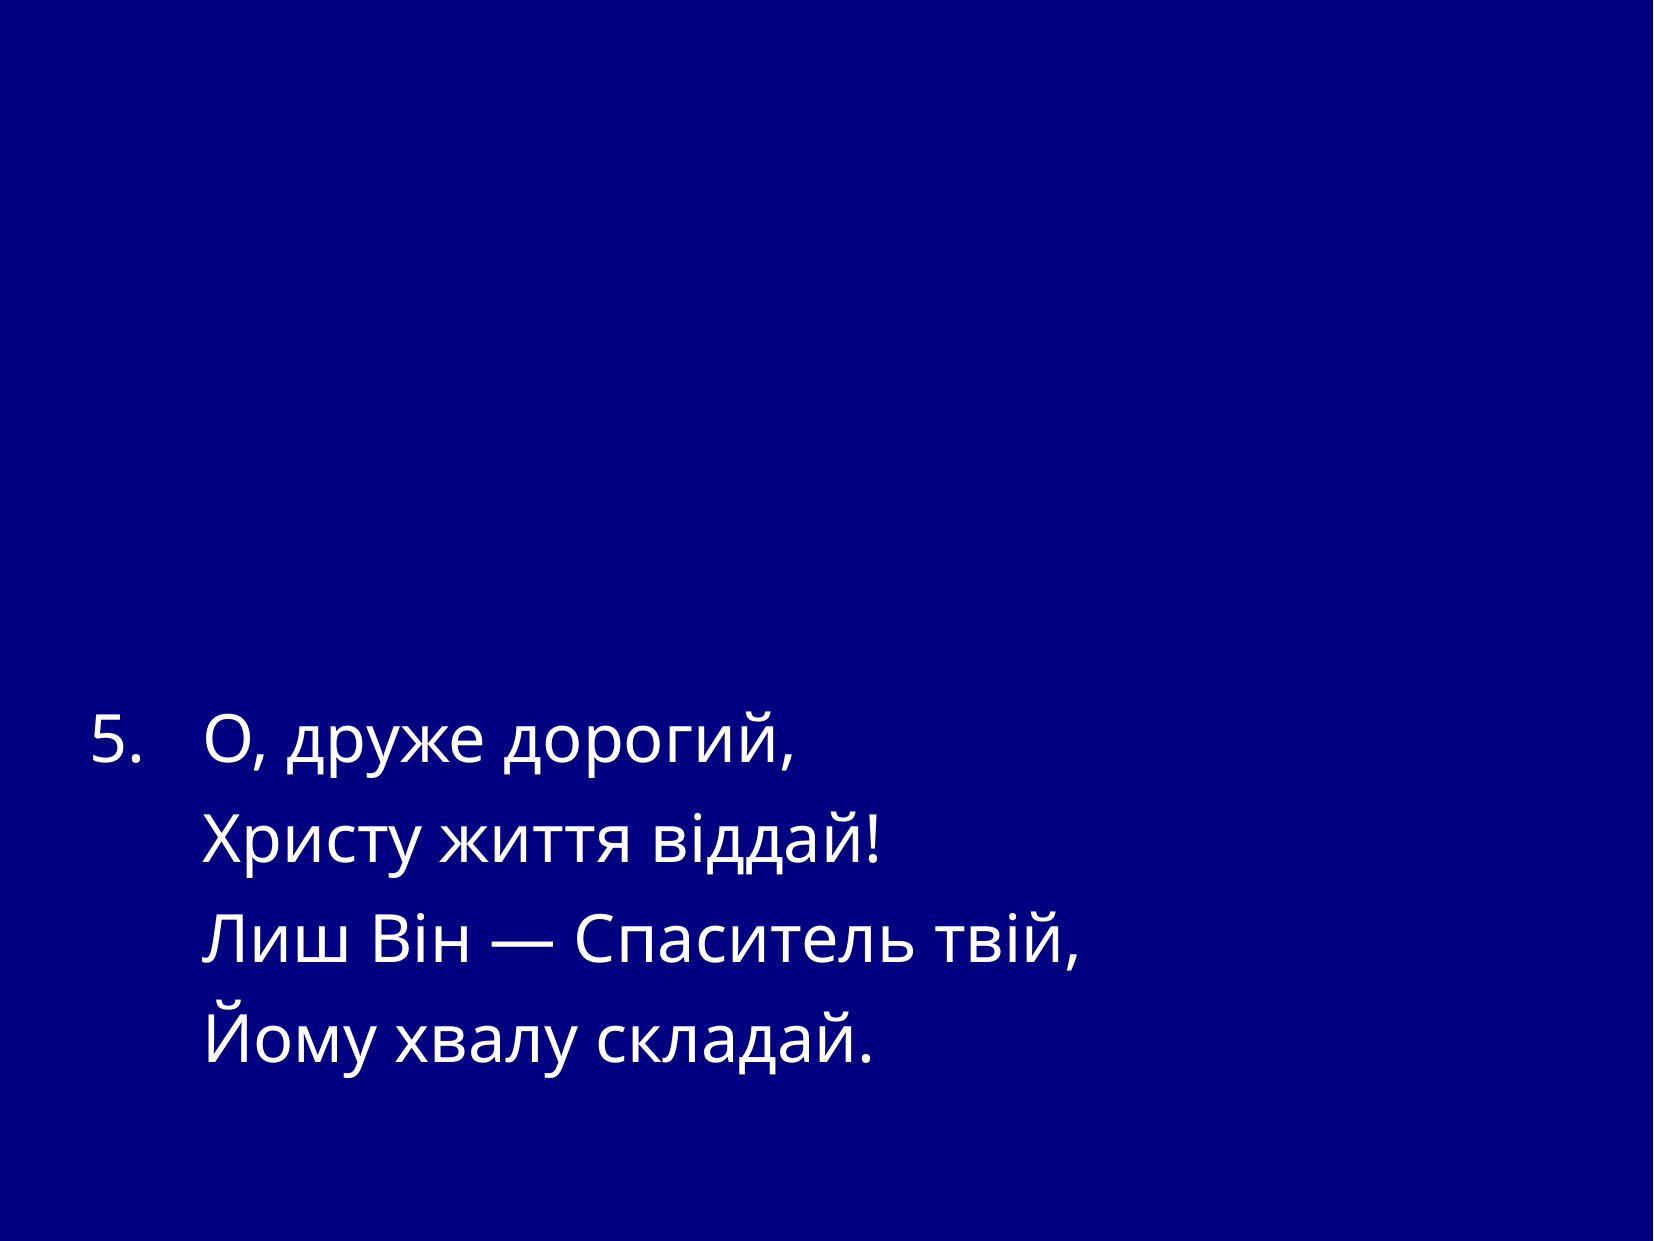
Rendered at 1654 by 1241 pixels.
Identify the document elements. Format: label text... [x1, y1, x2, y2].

text_box 5. О, друже дорогий, Христу життя віддай! Лиш Він ― Спаситель твій, Йому хвалу складай. [75, 675, 1576, 1163]
